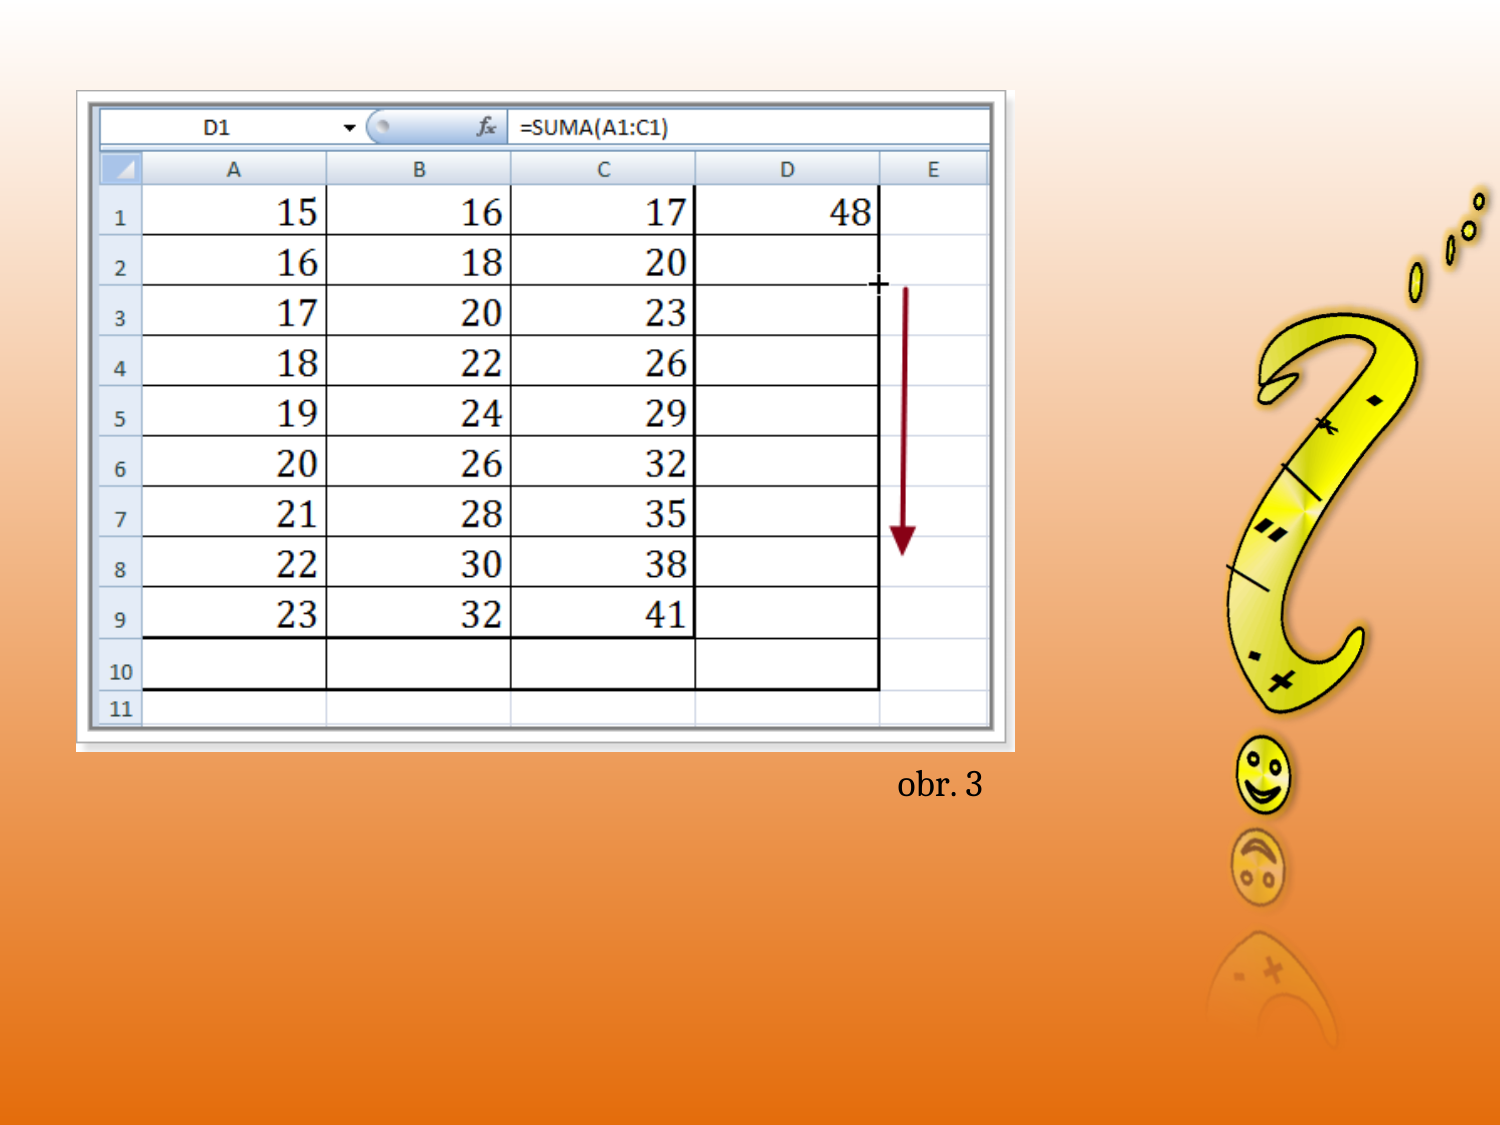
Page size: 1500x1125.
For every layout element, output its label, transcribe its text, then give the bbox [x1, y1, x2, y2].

picture [1171, 160, 1500, 1125]
text_box obr. 3 [882, 751, 998, 812]
picture [76, 90, 1015, 752]
